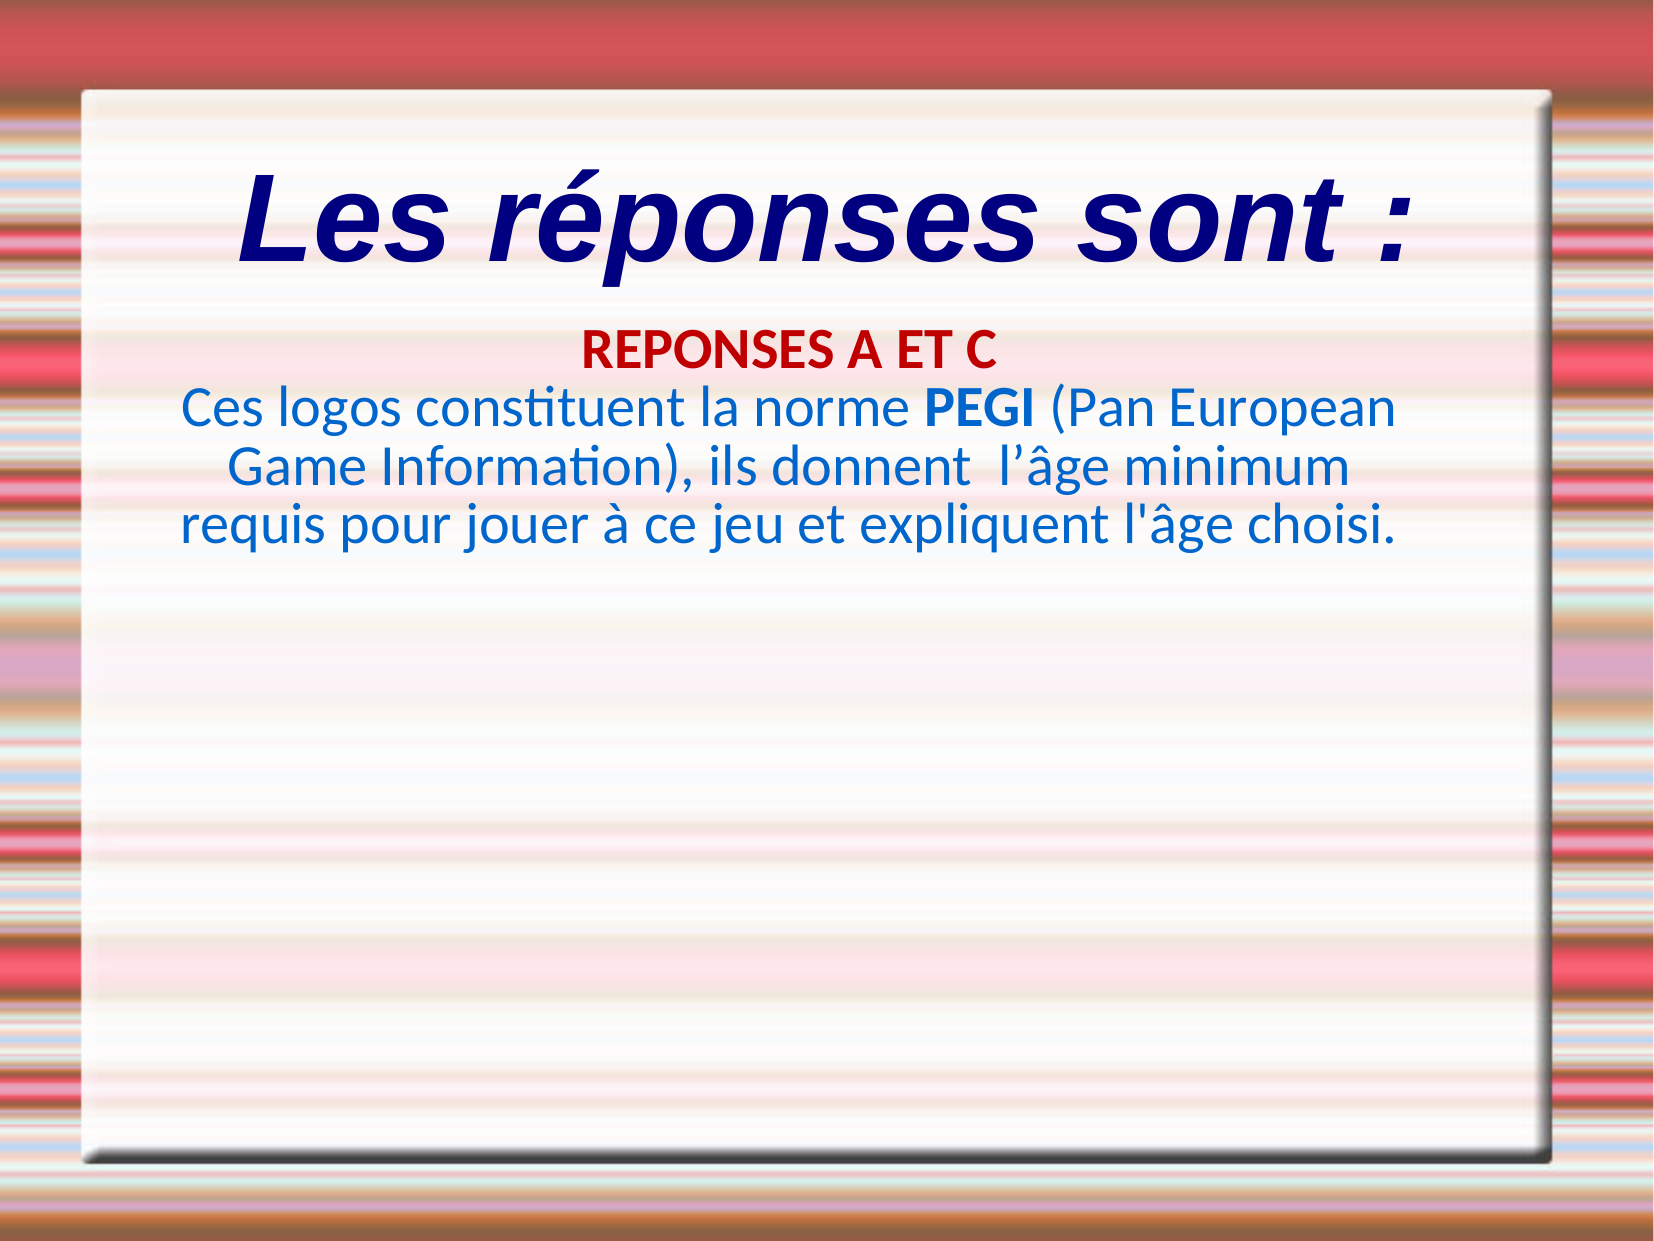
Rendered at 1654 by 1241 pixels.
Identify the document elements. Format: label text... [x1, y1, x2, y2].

picture [0, 0, 1654, 1241]
text_box REPONSES A ET C Ces logos constituent la norme PEGI (Pan European Game Information), ils donnent l’âge minimum requis pour jouer à ce jeu et expliquent l'âge choisi. [177, 324, 1402, 610]
title Les réponses sont : [121, 114, 1534, 322]
